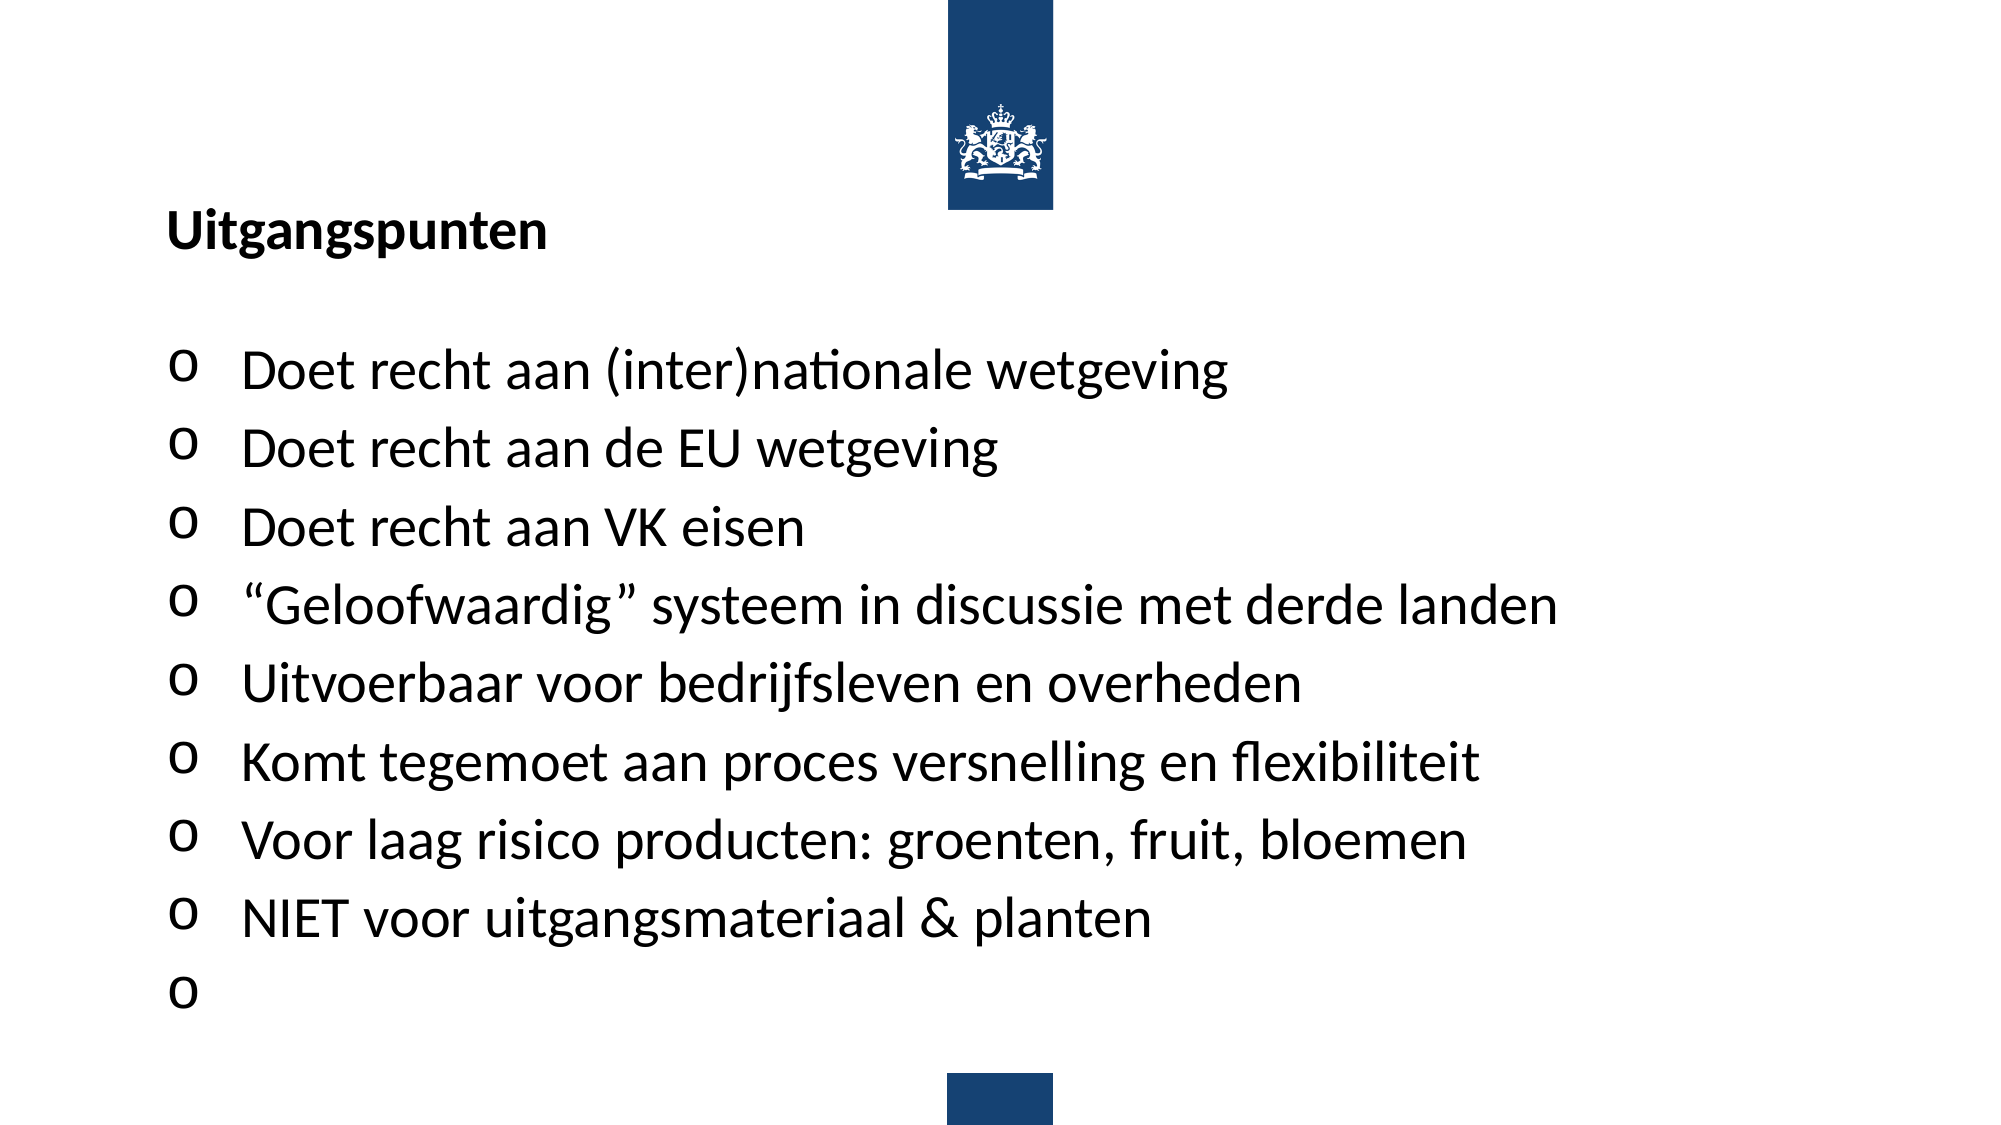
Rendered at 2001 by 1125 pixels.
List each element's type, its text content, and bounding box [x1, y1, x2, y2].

text_box Uitgangspunten Doet recht aan (inter)nationale wetgeving Doet recht aan de EU wetgeving Doet recht aan VK eisen “Geloofwaardig” systeem in discussie met derde landen Uitvoerbaar voor bedrijfsleven en overheden Komt tegemoet aan proces versnelling en flexibiliteit Voor laag risico producten: groenten, fruit, bloemen NIET voor uitgangsmateriaal & planten [151, 184, 1773, 1035]
